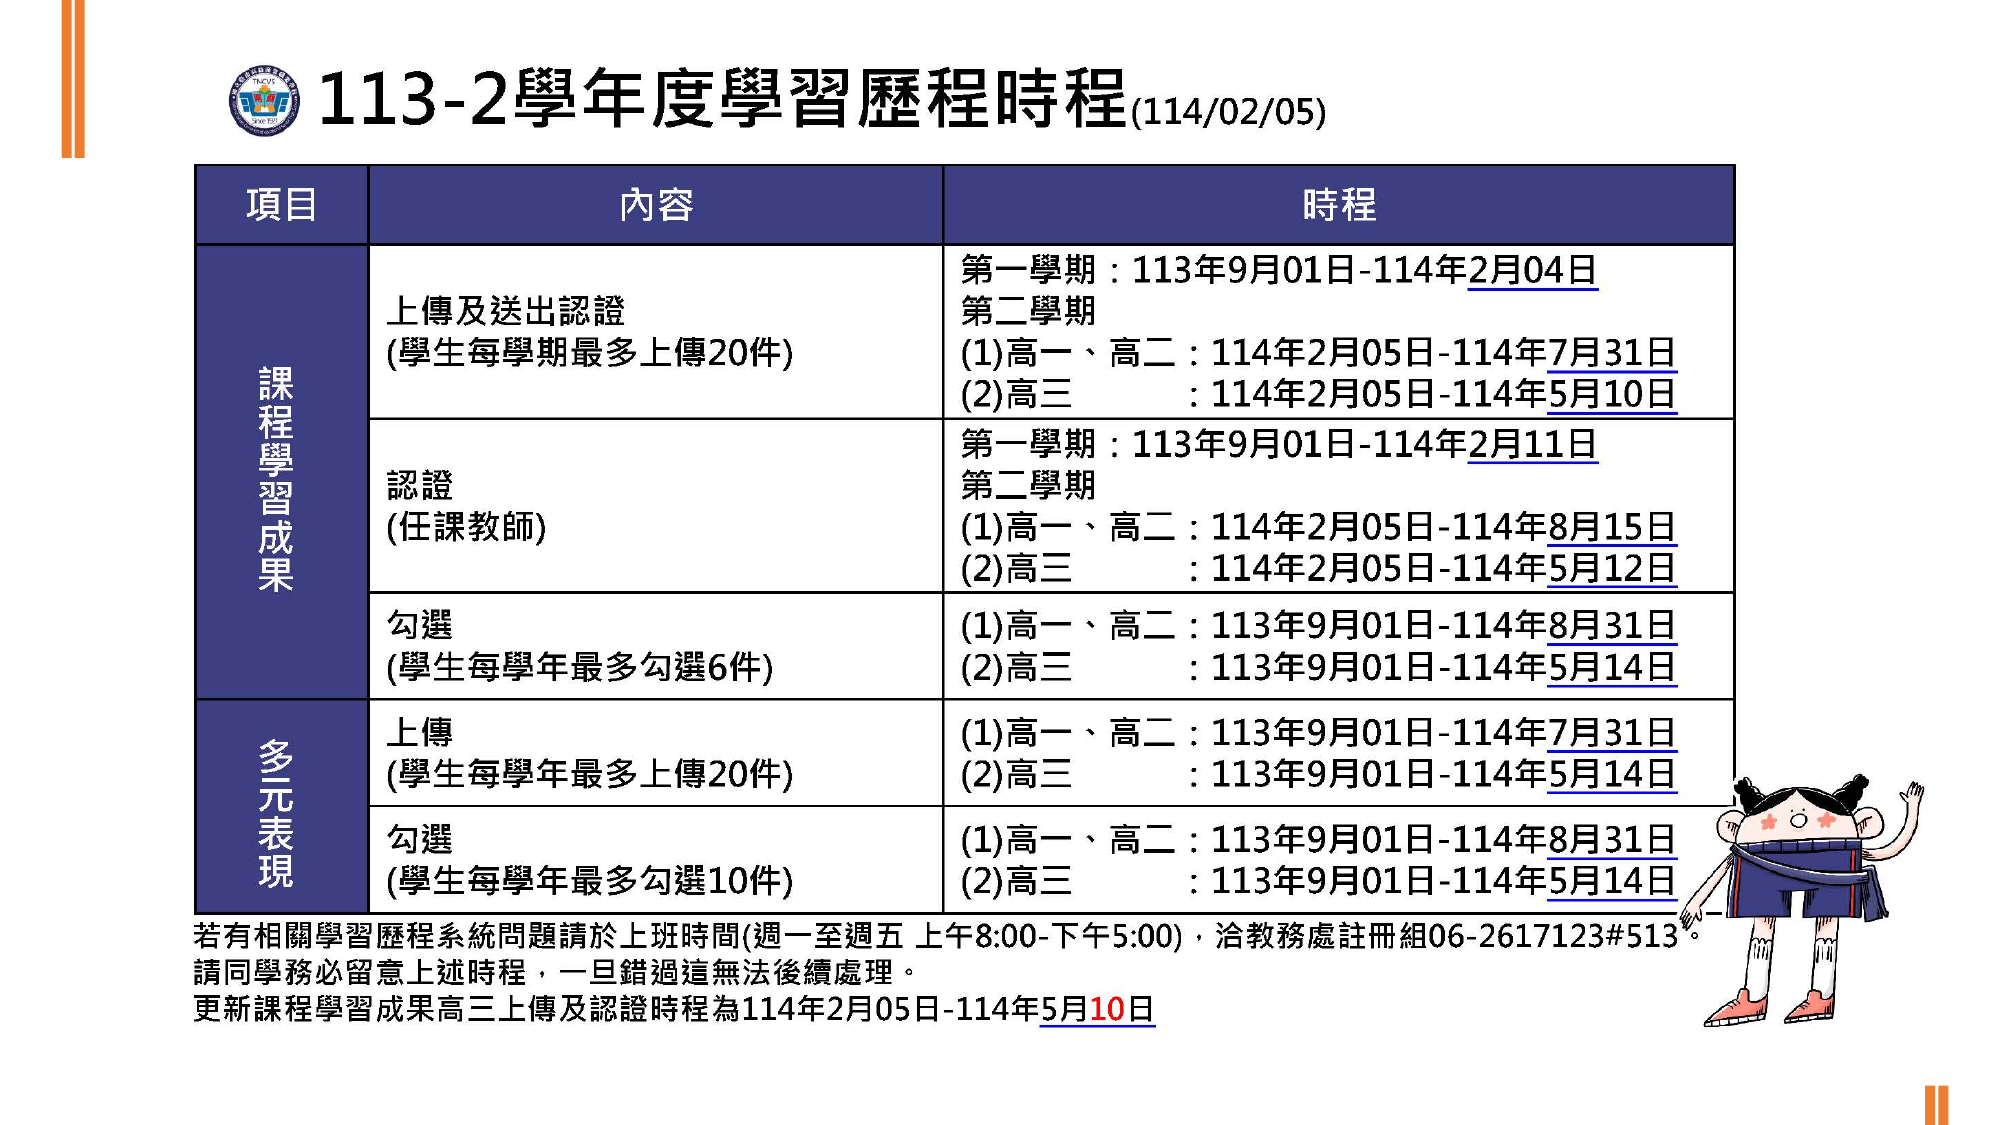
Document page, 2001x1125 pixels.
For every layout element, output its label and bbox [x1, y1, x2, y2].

picture [100, 57, 1935, 1050]
